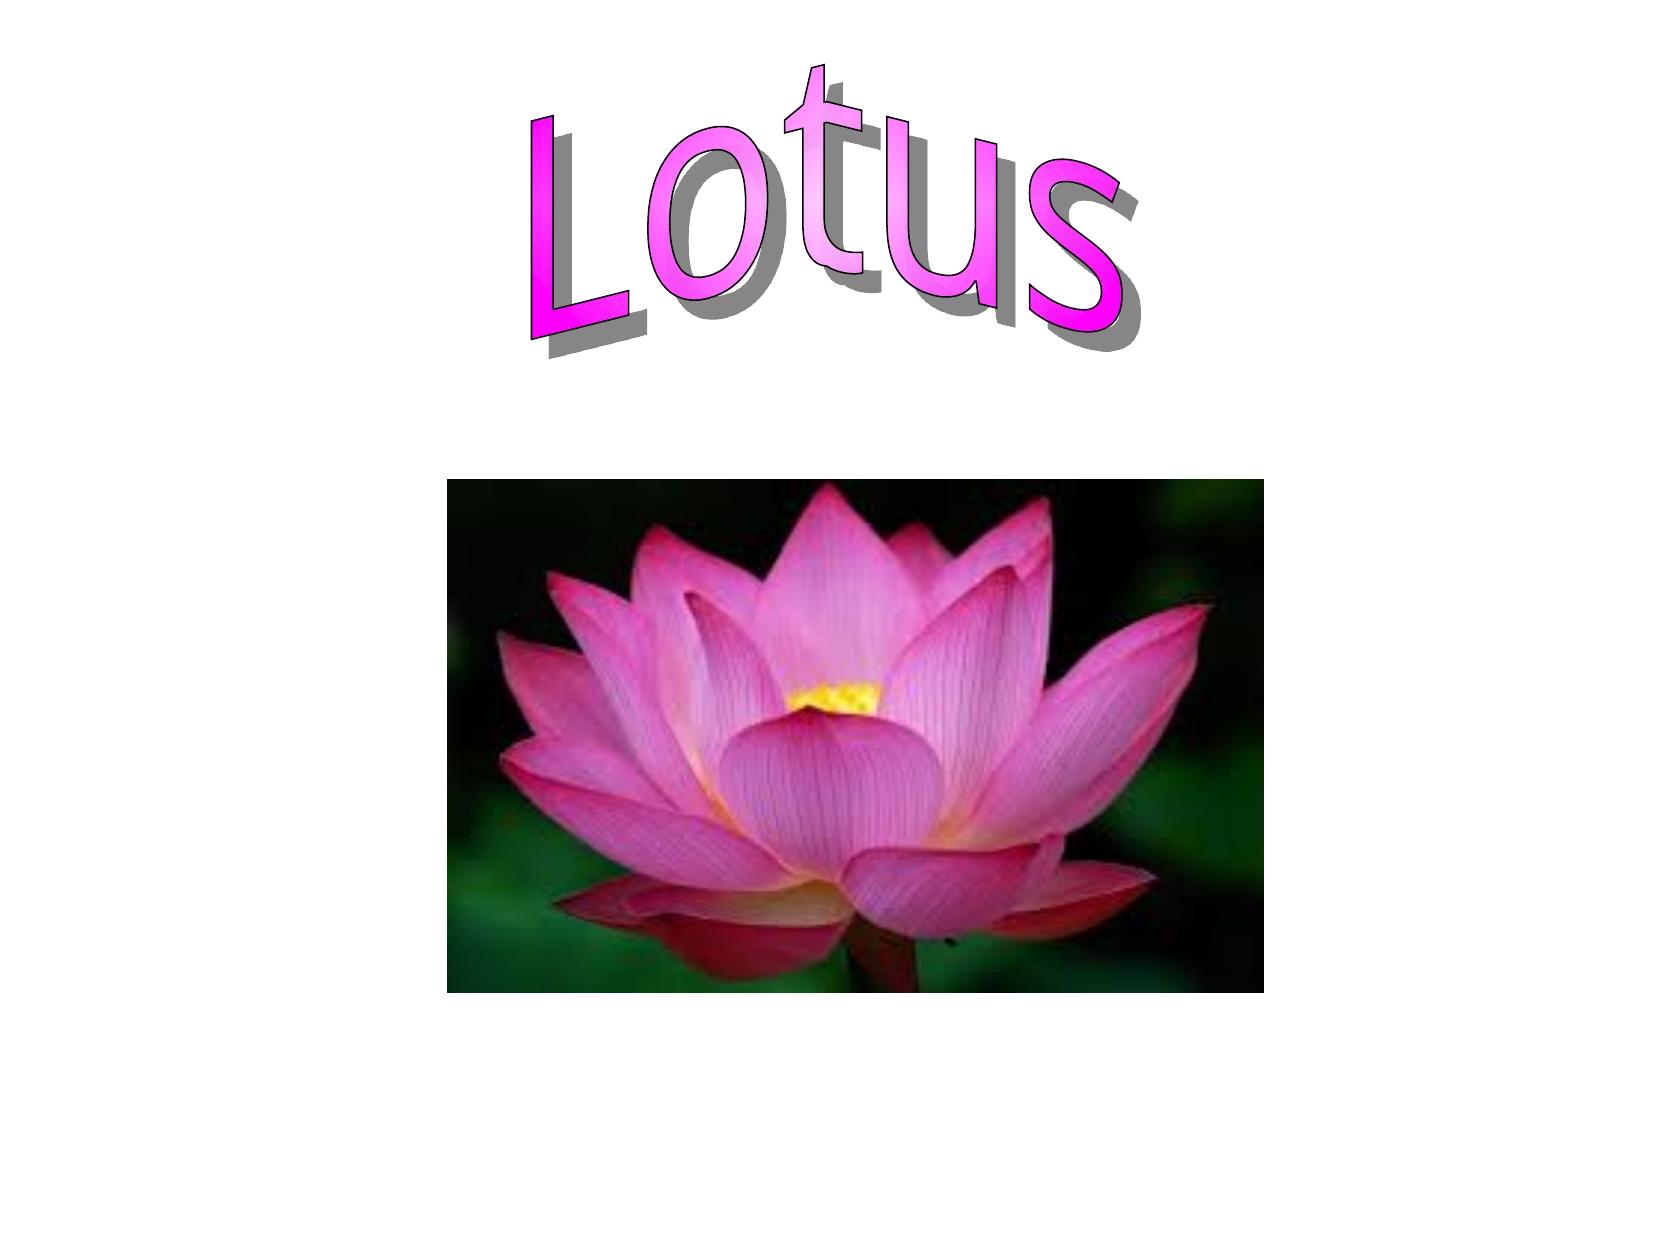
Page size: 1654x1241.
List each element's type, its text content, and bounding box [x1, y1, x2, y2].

text_box Lotus [886, 116, 997, 309]
text_box Lotus [647, 126, 768, 301]
text_box Lotus [531, 115, 629, 340]
text_box Lotus [1029, 159, 1122, 332]
text_box Lotus [784, 64, 863, 274]
picture [447, 479, 1264, 993]
